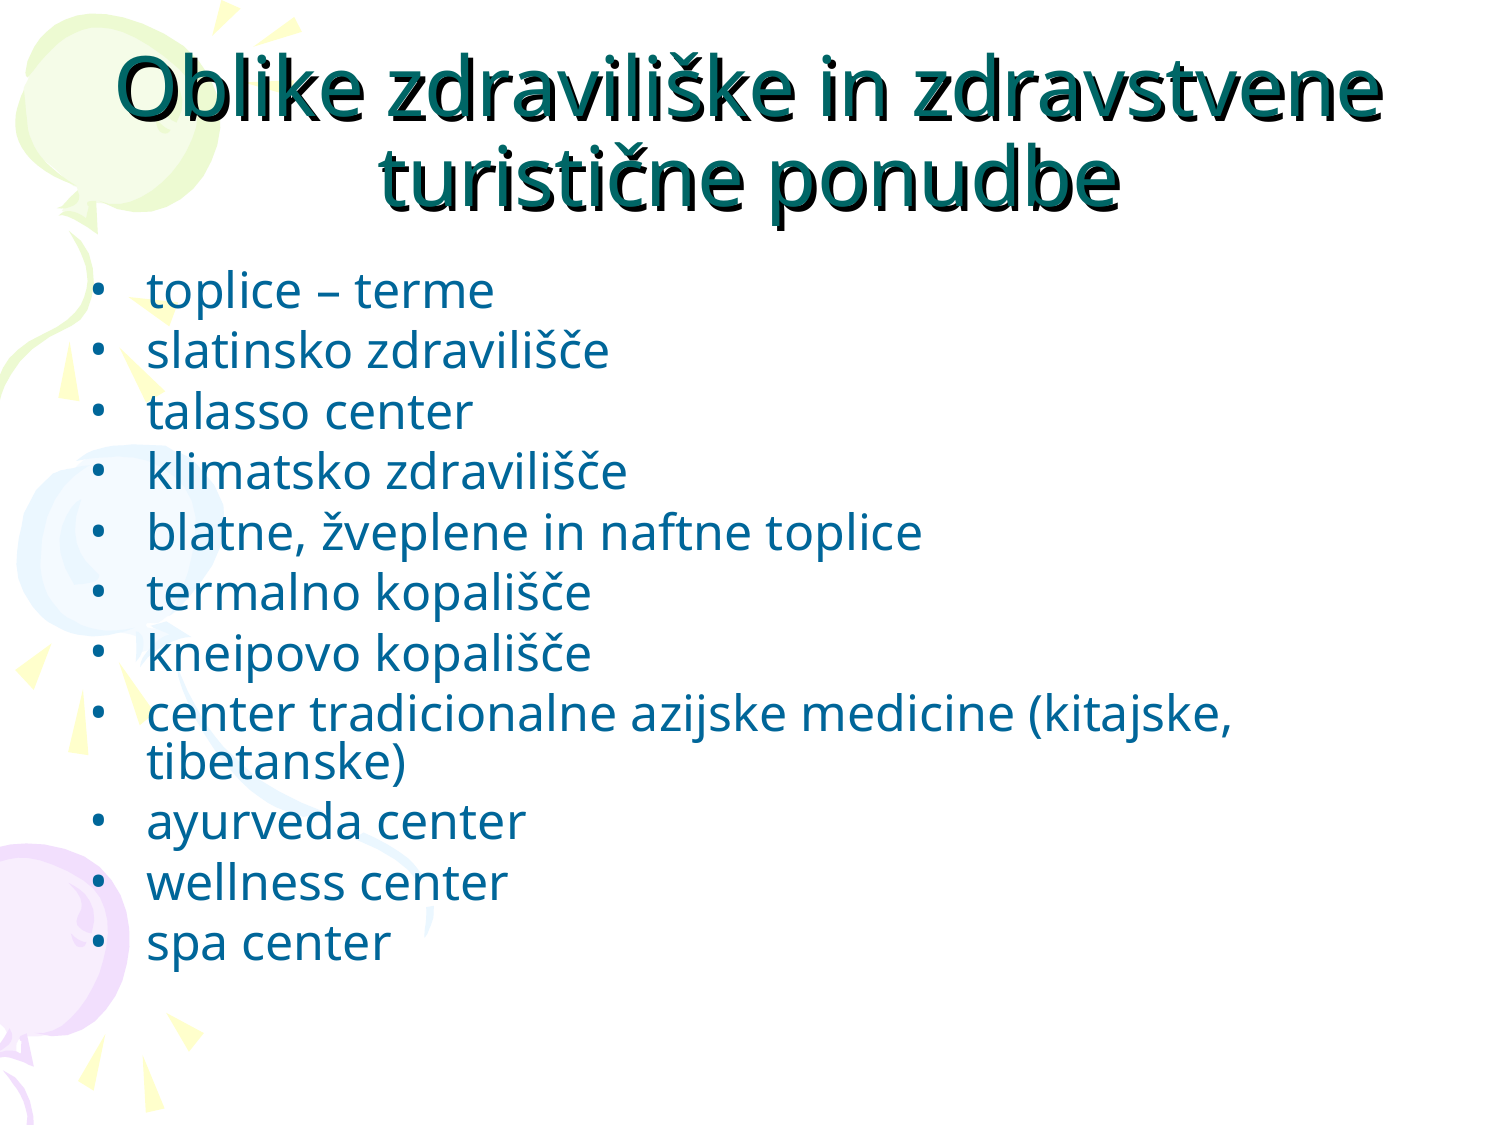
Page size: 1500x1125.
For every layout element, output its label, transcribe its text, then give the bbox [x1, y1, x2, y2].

title Oblike zdraviliške in zdravstvene turistične ponudbe [72, 16, 1426, 233]
list toplice – terme slatinsko zdravilišče talasso center klimatsko zdravilišče blatne, žveplene in naftne toplice termalno kopališče kneipovo kopališče center tradicionalne azijske medicine (kitajske, tibetanske) ayurveda center wellness center spa center [75, 262, 1426, 994]
